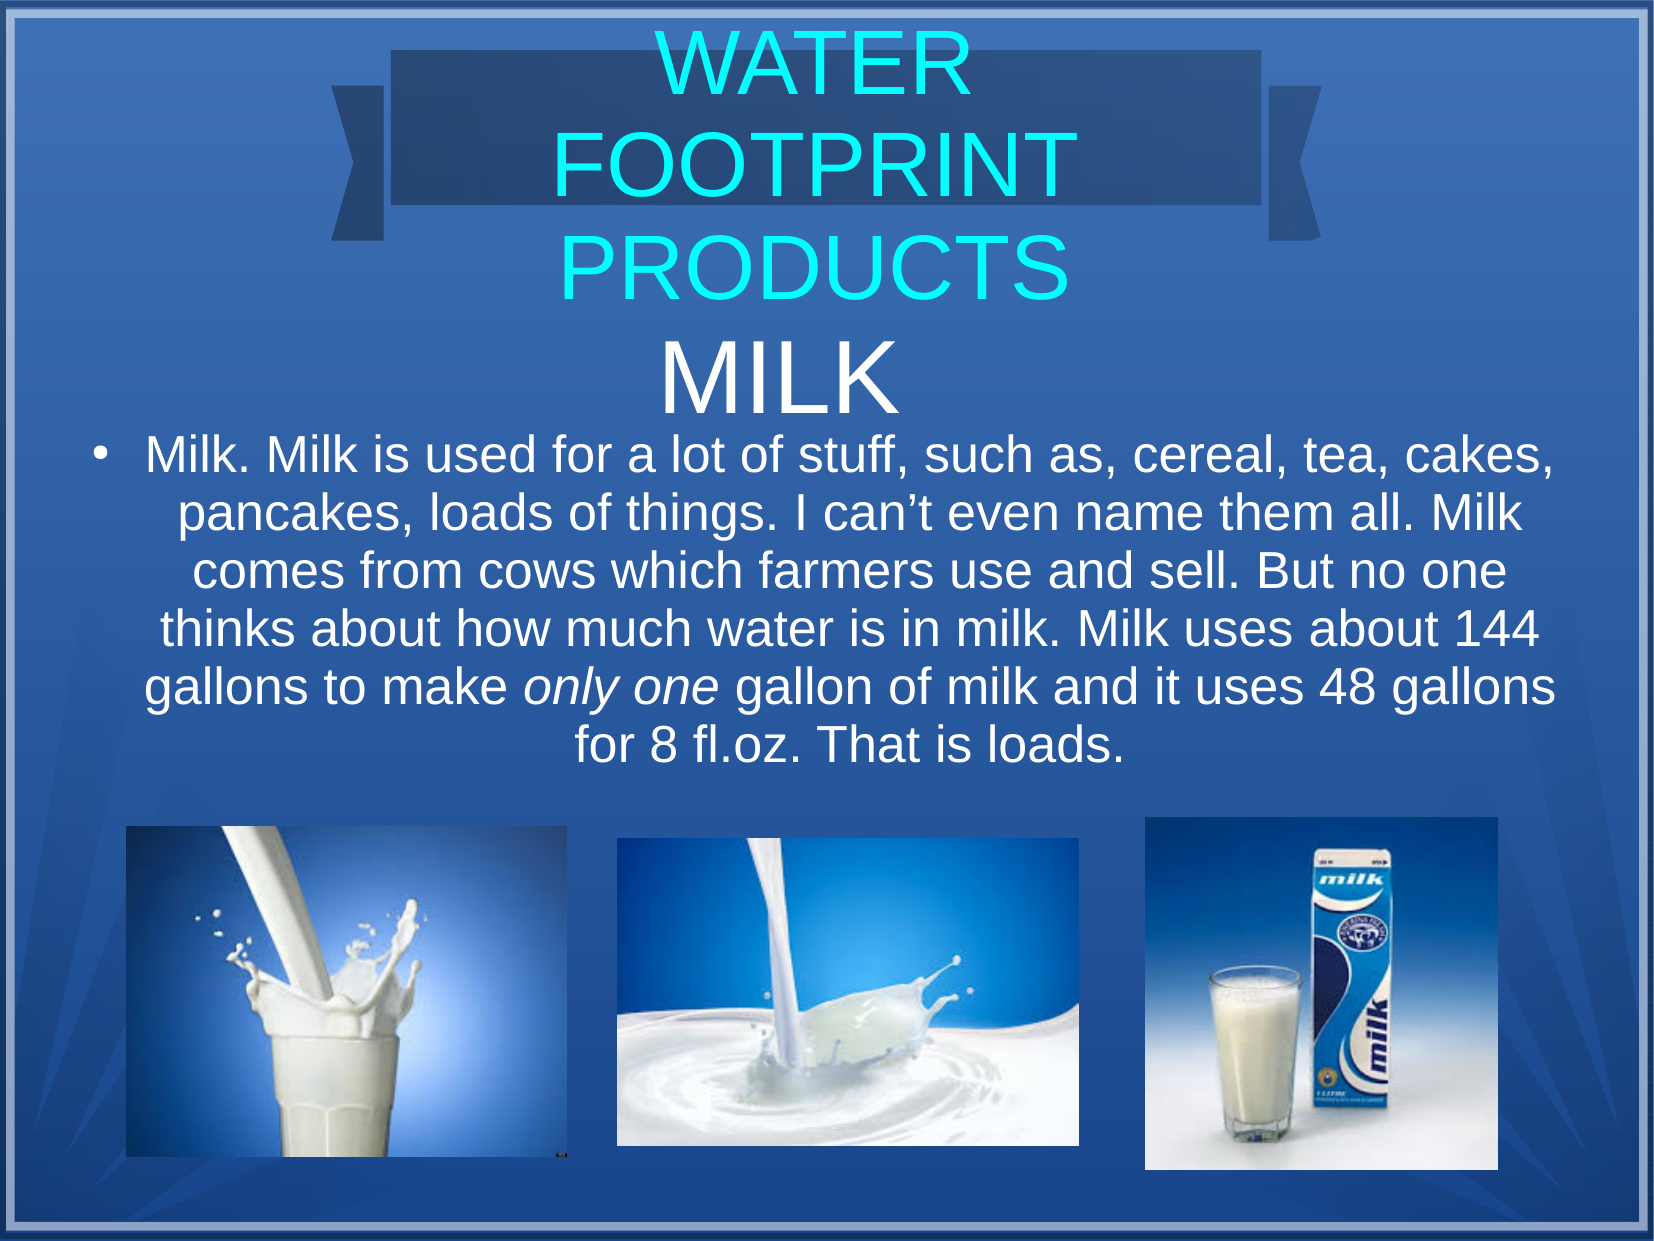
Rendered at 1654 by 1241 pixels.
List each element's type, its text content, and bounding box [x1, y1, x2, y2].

list MILK [0, 318, 1489, 777]
title WATER FOOTPRINT PRODUCTS [377, 11, 1252, 318]
list Milk. Milk is used for a lot of stuff, such as, cereal, tea, cakes, pancakes, loads of things. I can’t even name them all. Milk comes from cows which farmers use and sell. But no one thinks about how much water is in milk. Milk uses about 144 gallons to make only one gallon of milk and it uses 48 gallons for 8 fl.oz. That is loads. [70, 425, 1559, 780]
picture [126, 826, 567, 1157]
picture [617, 838, 1079, 1146]
picture [1145, 817, 1498, 1170]
